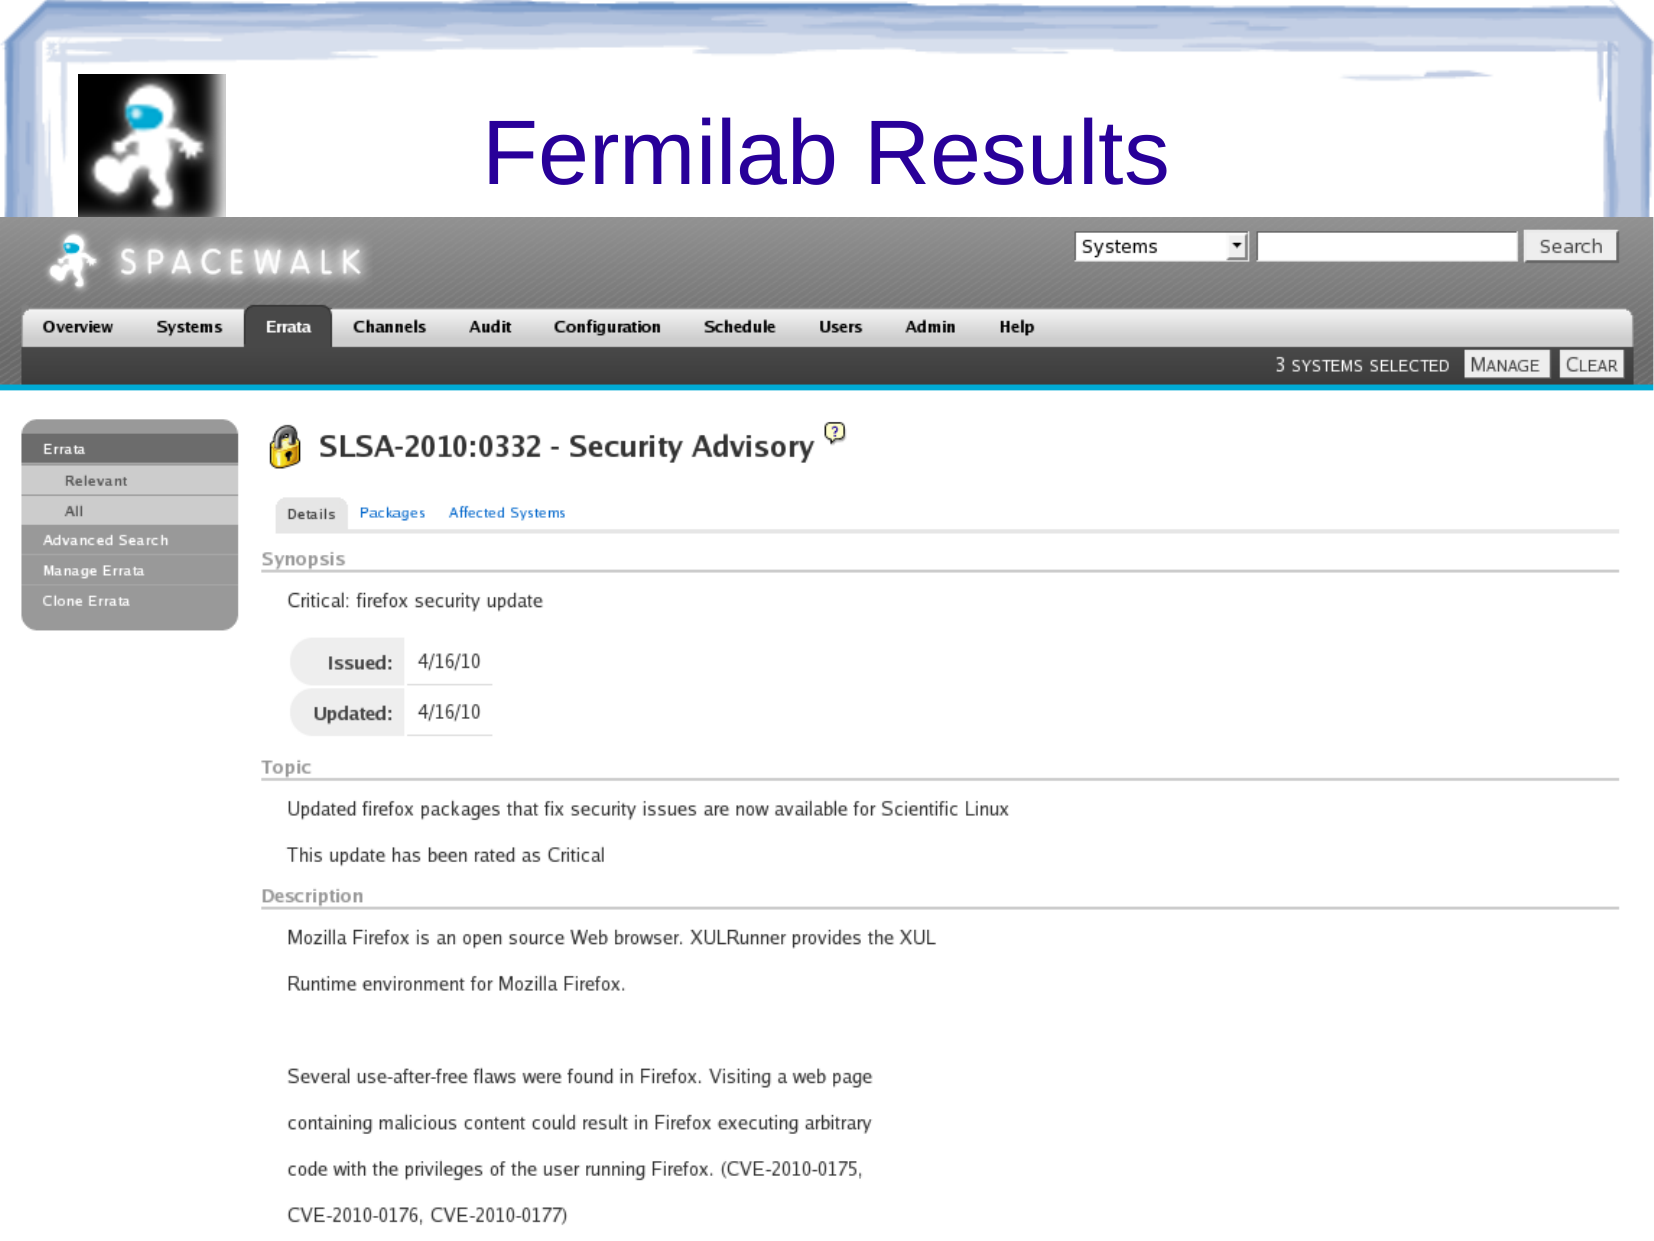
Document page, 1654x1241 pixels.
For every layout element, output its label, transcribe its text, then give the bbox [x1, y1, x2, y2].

title Fermilab Results [82, 49, 1571, 217]
picture [0, 0, 1654, 384]
picture [0, 391, 1654, 1241]
